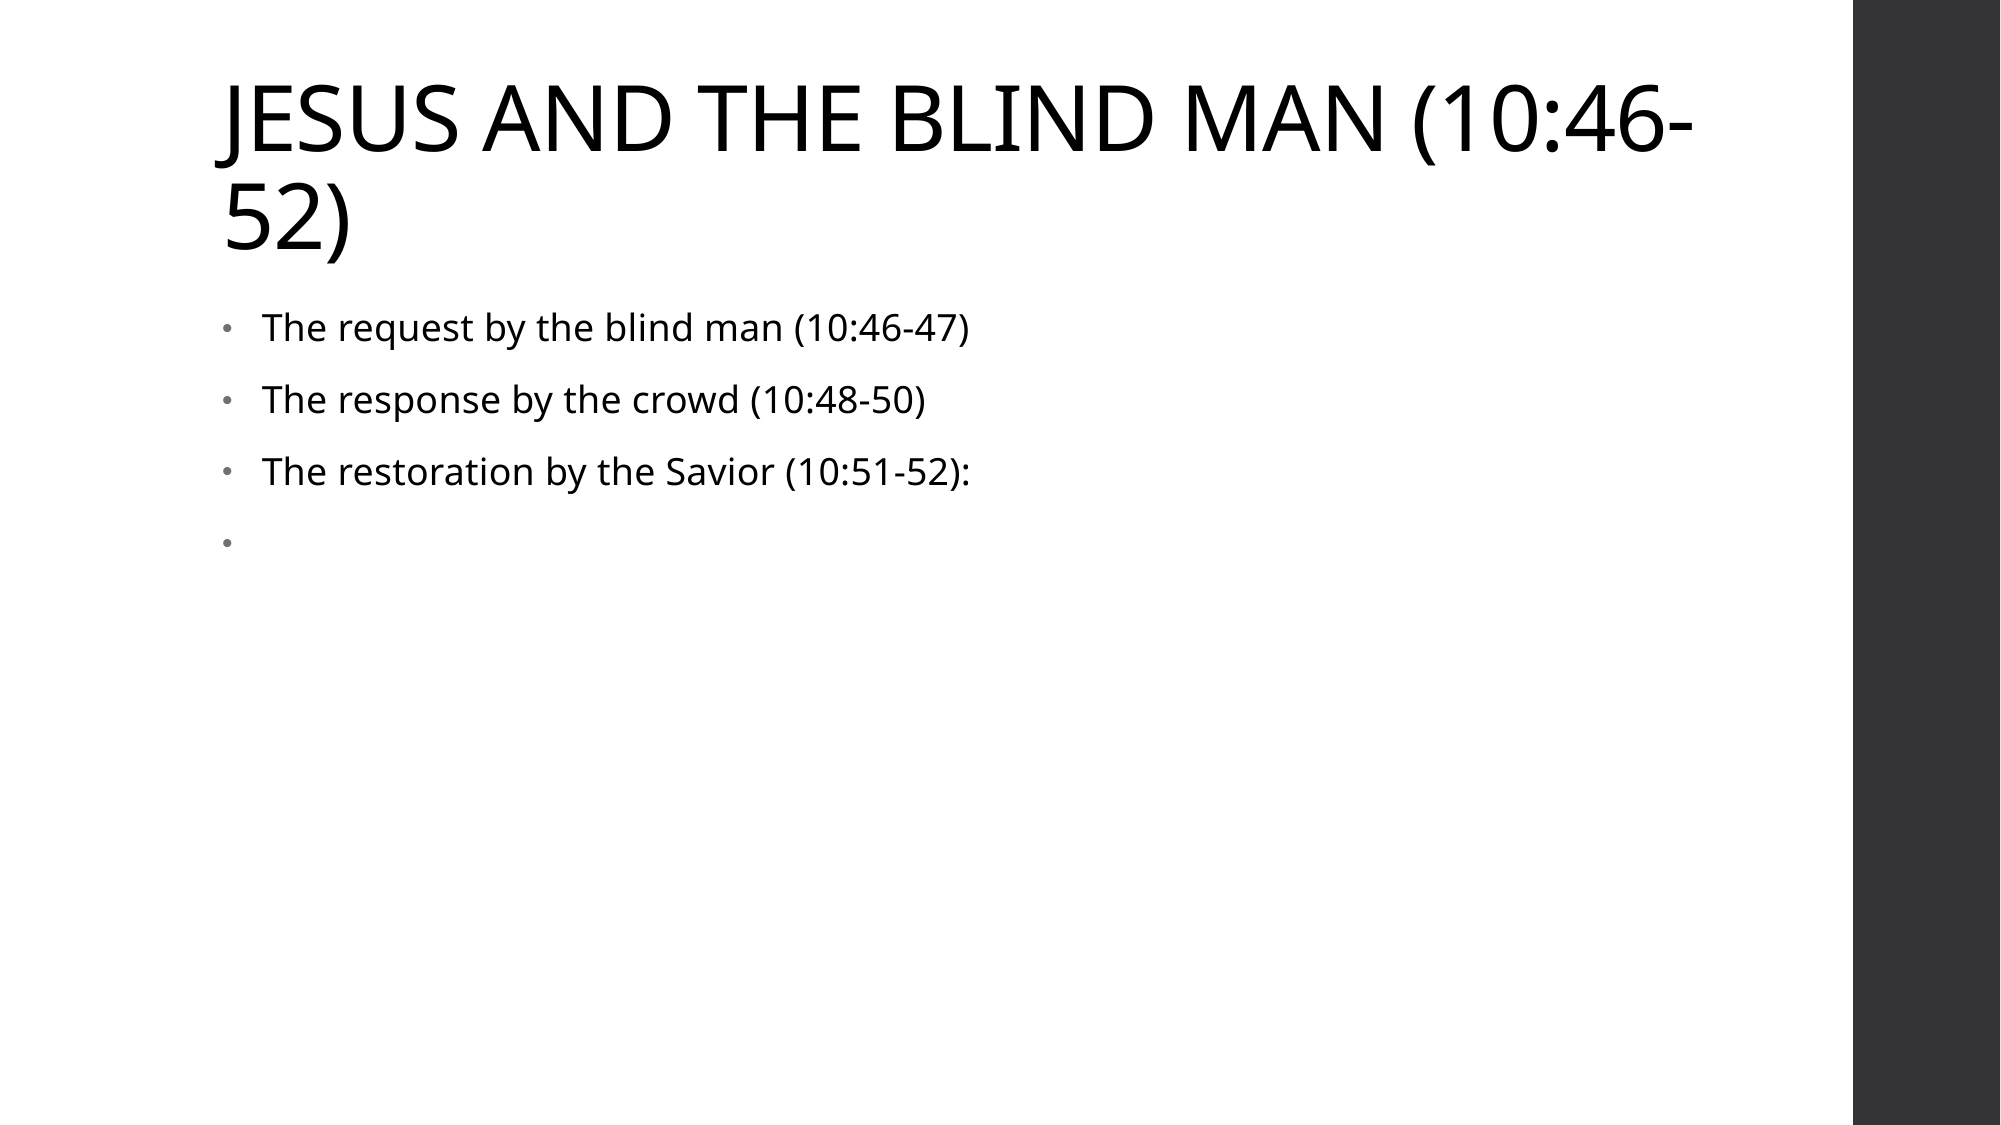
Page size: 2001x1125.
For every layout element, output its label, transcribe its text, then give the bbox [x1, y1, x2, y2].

list The request by the blind man (10:46-47) The response by the crowd (10:48-50) The restoration by the Savior (10:51-52): [206, 299, 1617, 1014]
title JESUS AND THE BLIND MAN (10:46-52) [206, 60, 1797, 278]
